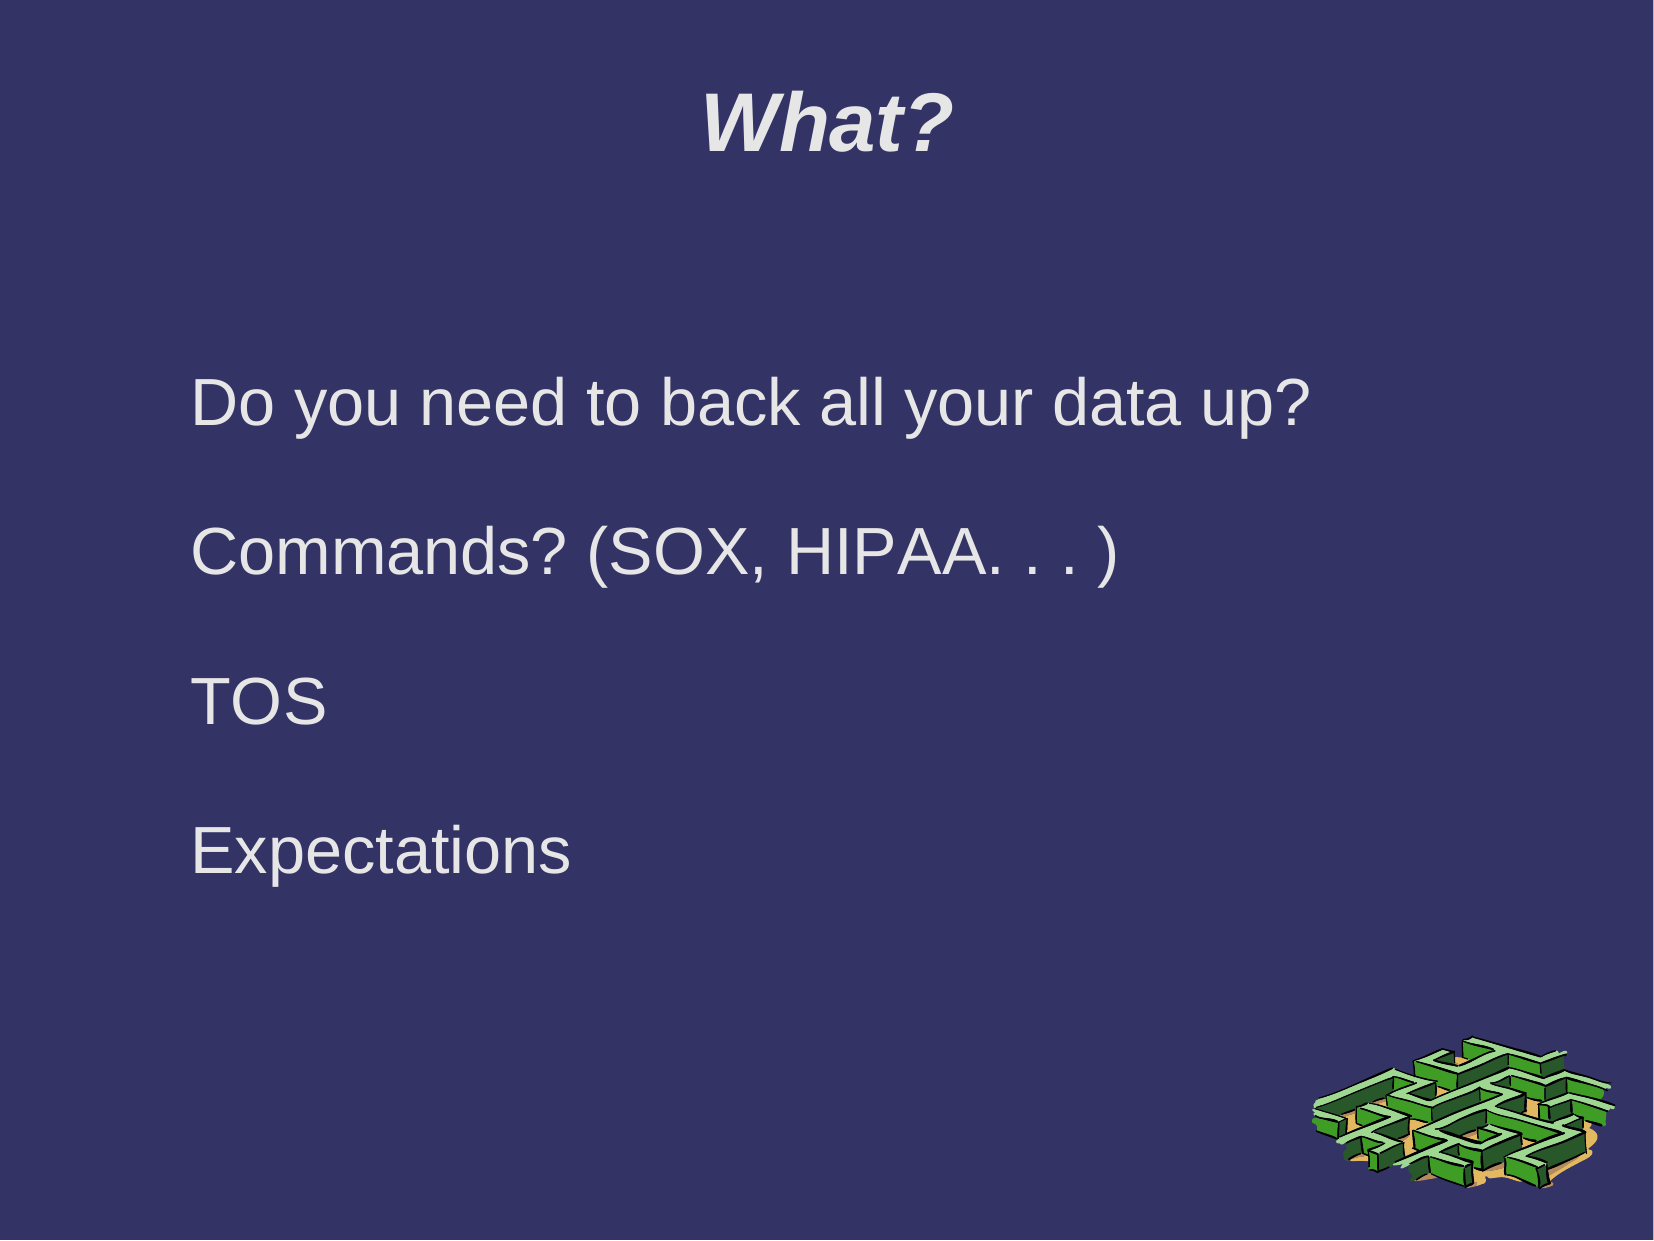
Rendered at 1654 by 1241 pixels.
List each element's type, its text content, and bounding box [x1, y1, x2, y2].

title What? [121, 19, 1534, 227]
list Do you need to back all your data up? Commands? (SOX, HIPAA. . . ) TOS Expectations [178, 364, 1570, 1147]
